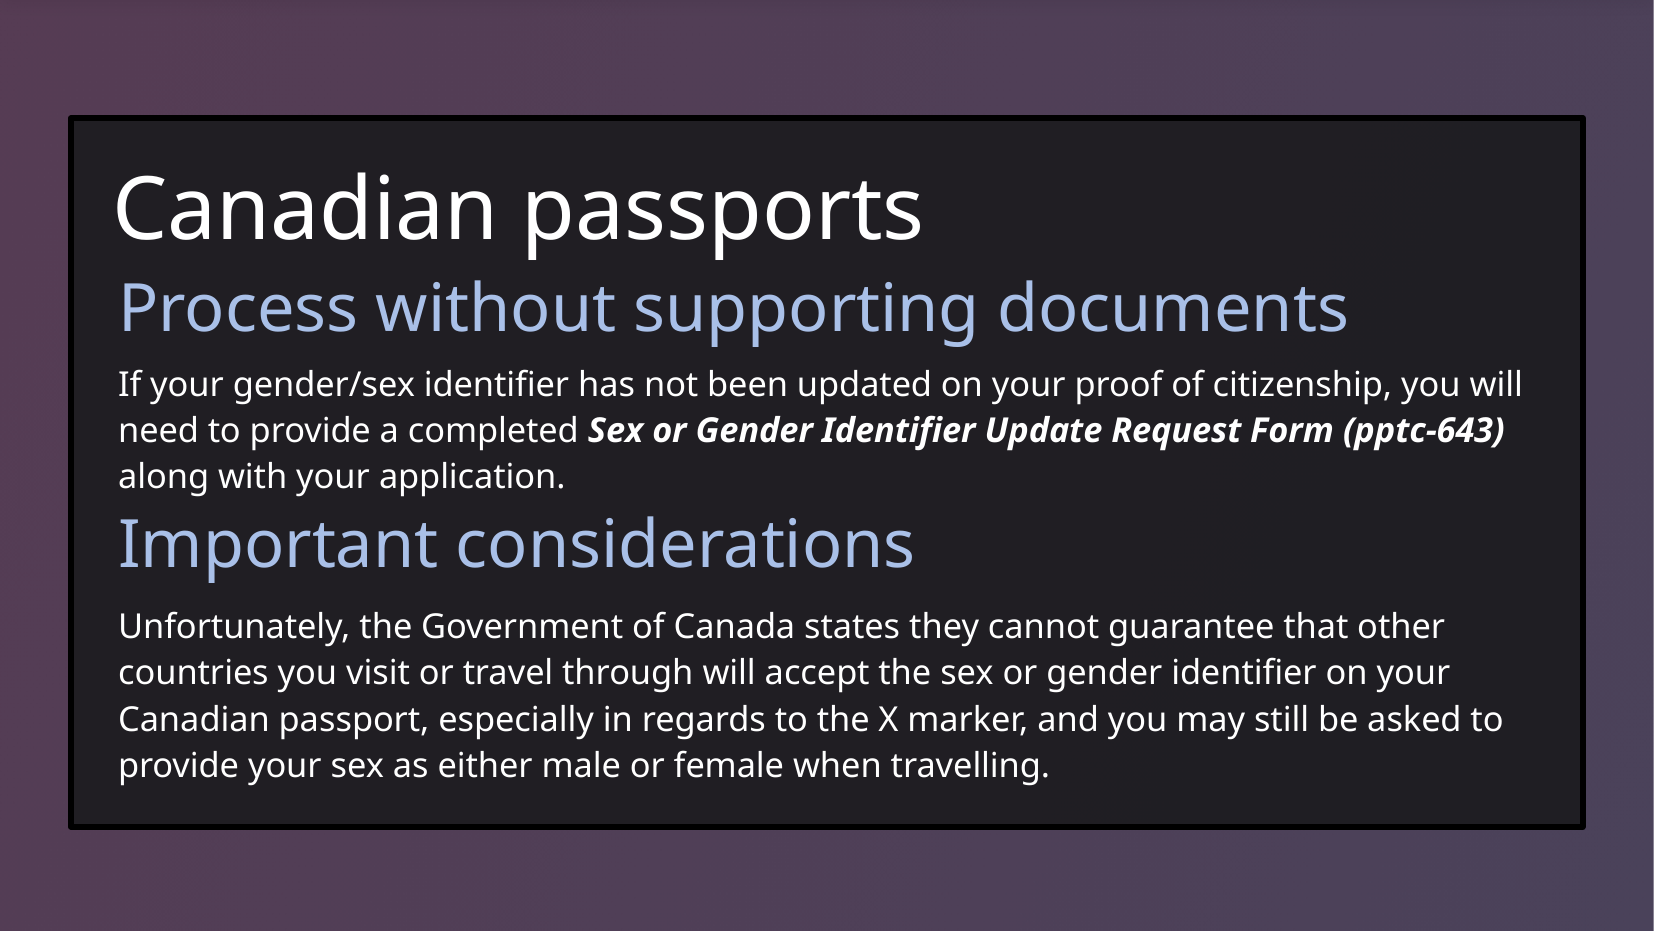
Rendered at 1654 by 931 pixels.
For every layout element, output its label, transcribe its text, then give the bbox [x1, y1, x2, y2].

text_box If your gender/sex identifier has not been updated on your proof of citizenship, you will need to provide a completed Sex or Gender Identifier Update Request Form (pptc-643) along with your application. [118, 359, 1536, 497]
text_box Unfortunately, the Government of Canada states they cannot guarantee that other countries you visit or travel through will accept the sex or gender identifier on your Canadian passport, especially in regards to the X marker, and you may still be asked to provide your sex as either male or female when travelling. [118, 601, 1536, 758]
title Canadian passports [112, 153, 1223, 259]
picture [0, 0, 1654, 931]
text_box [70, 118, 1583, 827]
title Important considerations [118, 484, 1388, 599]
title Process without supporting documents [118, 248, 1388, 363]
